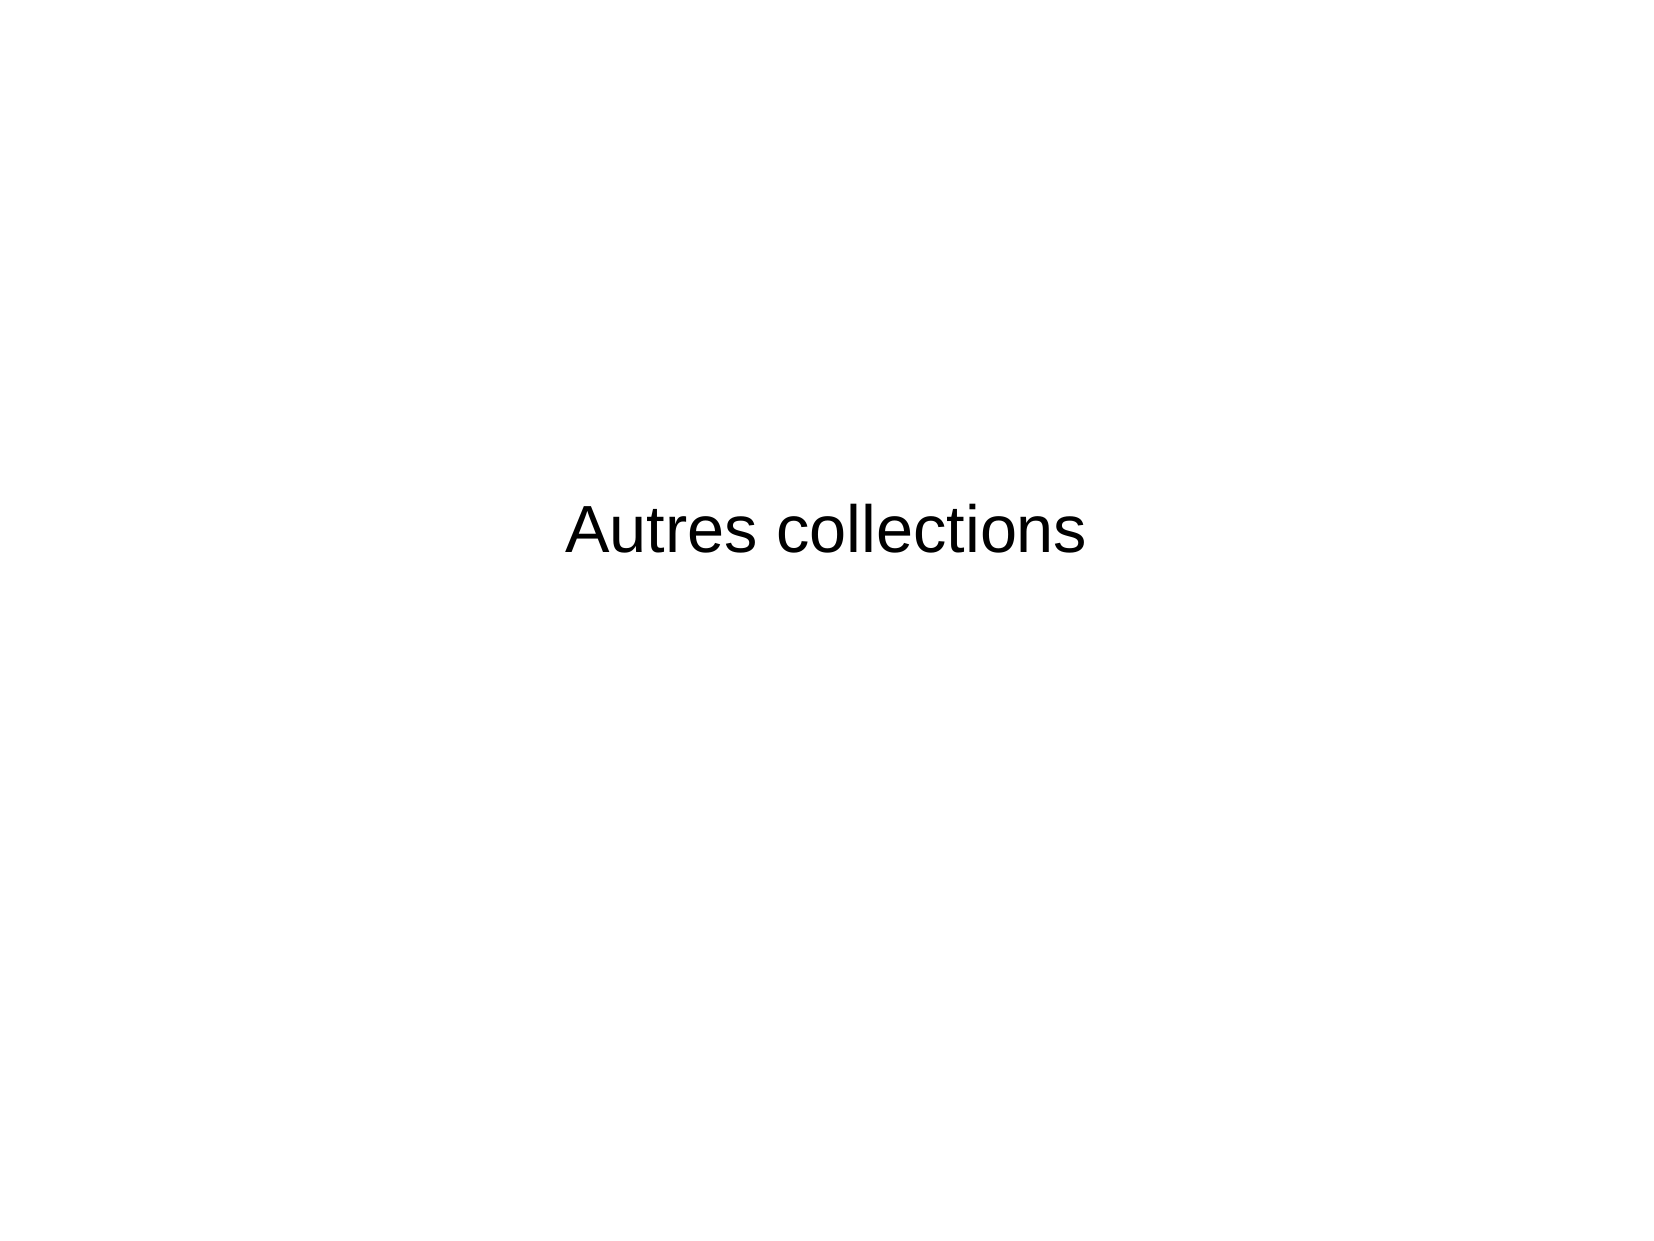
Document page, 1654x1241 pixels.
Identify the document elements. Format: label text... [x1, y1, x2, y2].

subtitle Autres collections [82, 49, 1571, 1010]
